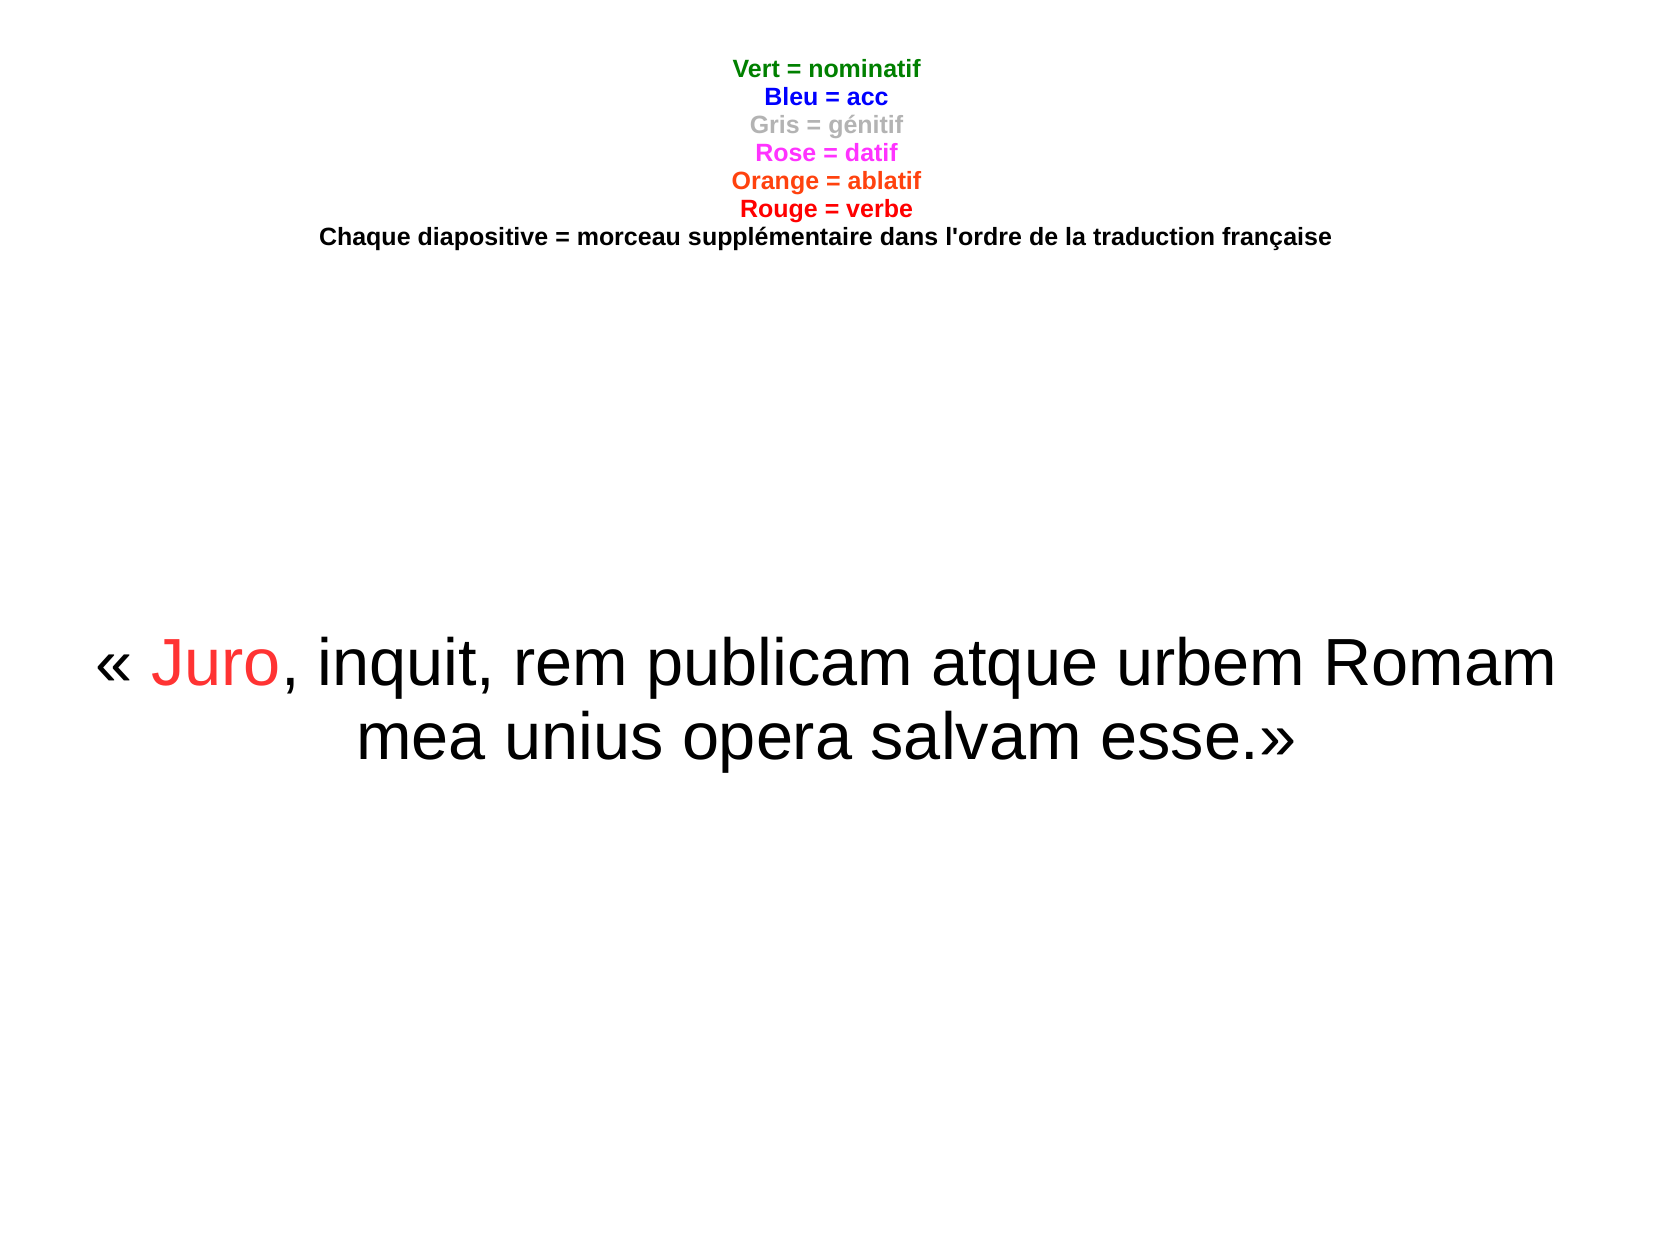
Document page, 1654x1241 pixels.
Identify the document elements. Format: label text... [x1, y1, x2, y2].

title Vert = nominatif Bleu = acc Gris = génitif Rose = datif Orange = ablatif Rouge = verbe Chaque diapositive = morceau supplémentaire dans l'ordre de la traduction française [82, 49, 1571, 257]
subtitle « Juro, inquit, rem publicam atque urbem Romam mea unius opera salvam esse.» [82, 290, 1571, 1109]
